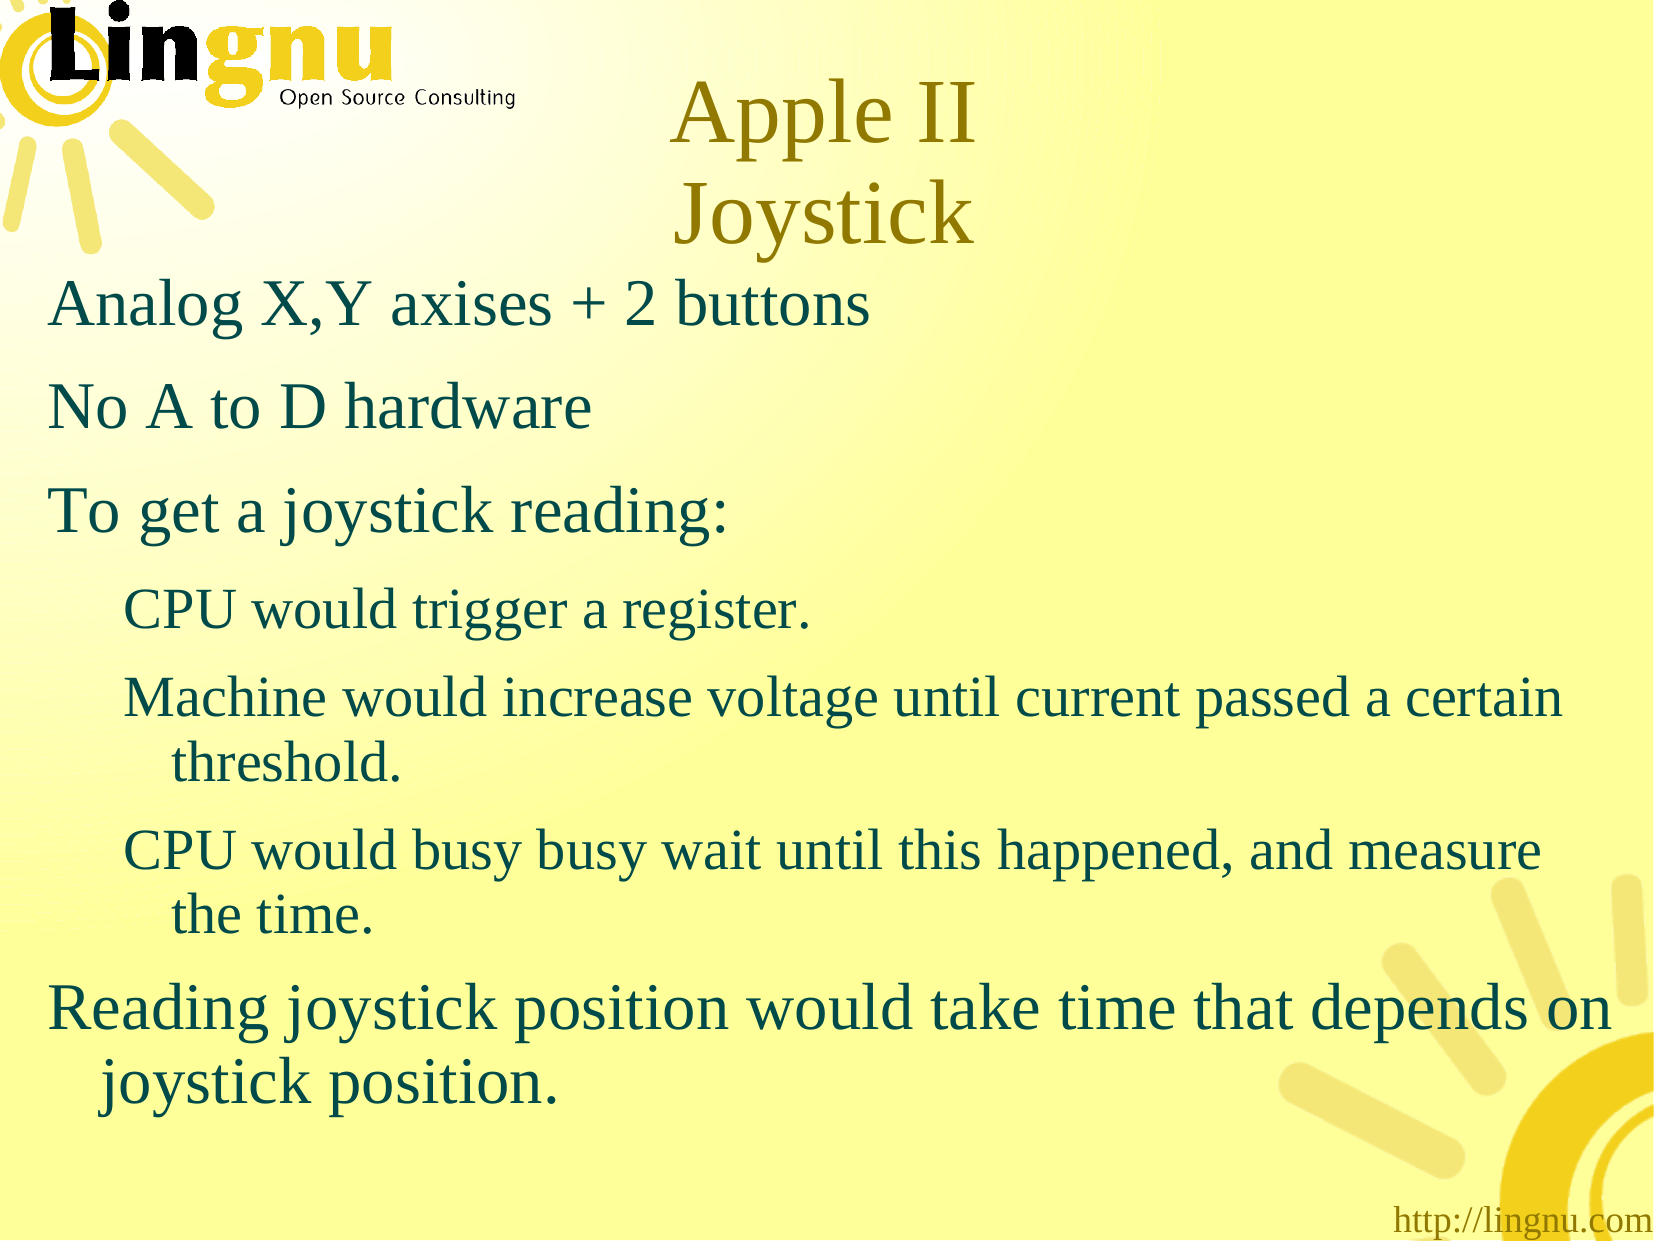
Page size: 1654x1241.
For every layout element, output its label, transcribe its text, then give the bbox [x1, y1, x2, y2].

picture [1256, 871, 1654, 1241]
title Apple II Joystick [118, 58, 1531, 265]
picture [0, 0, 516, 256]
list Analog X,Y axises + 2 buttons No A to D hardware To get a joystick reading: CPU would trigger a register. Machine would increase voltage until current passed a certain threshold. CPU would busy busy wait until this happened, and measure the time. Reading joystick position would take time that depends on joystick position. [29, 265, 1625, 1211]
